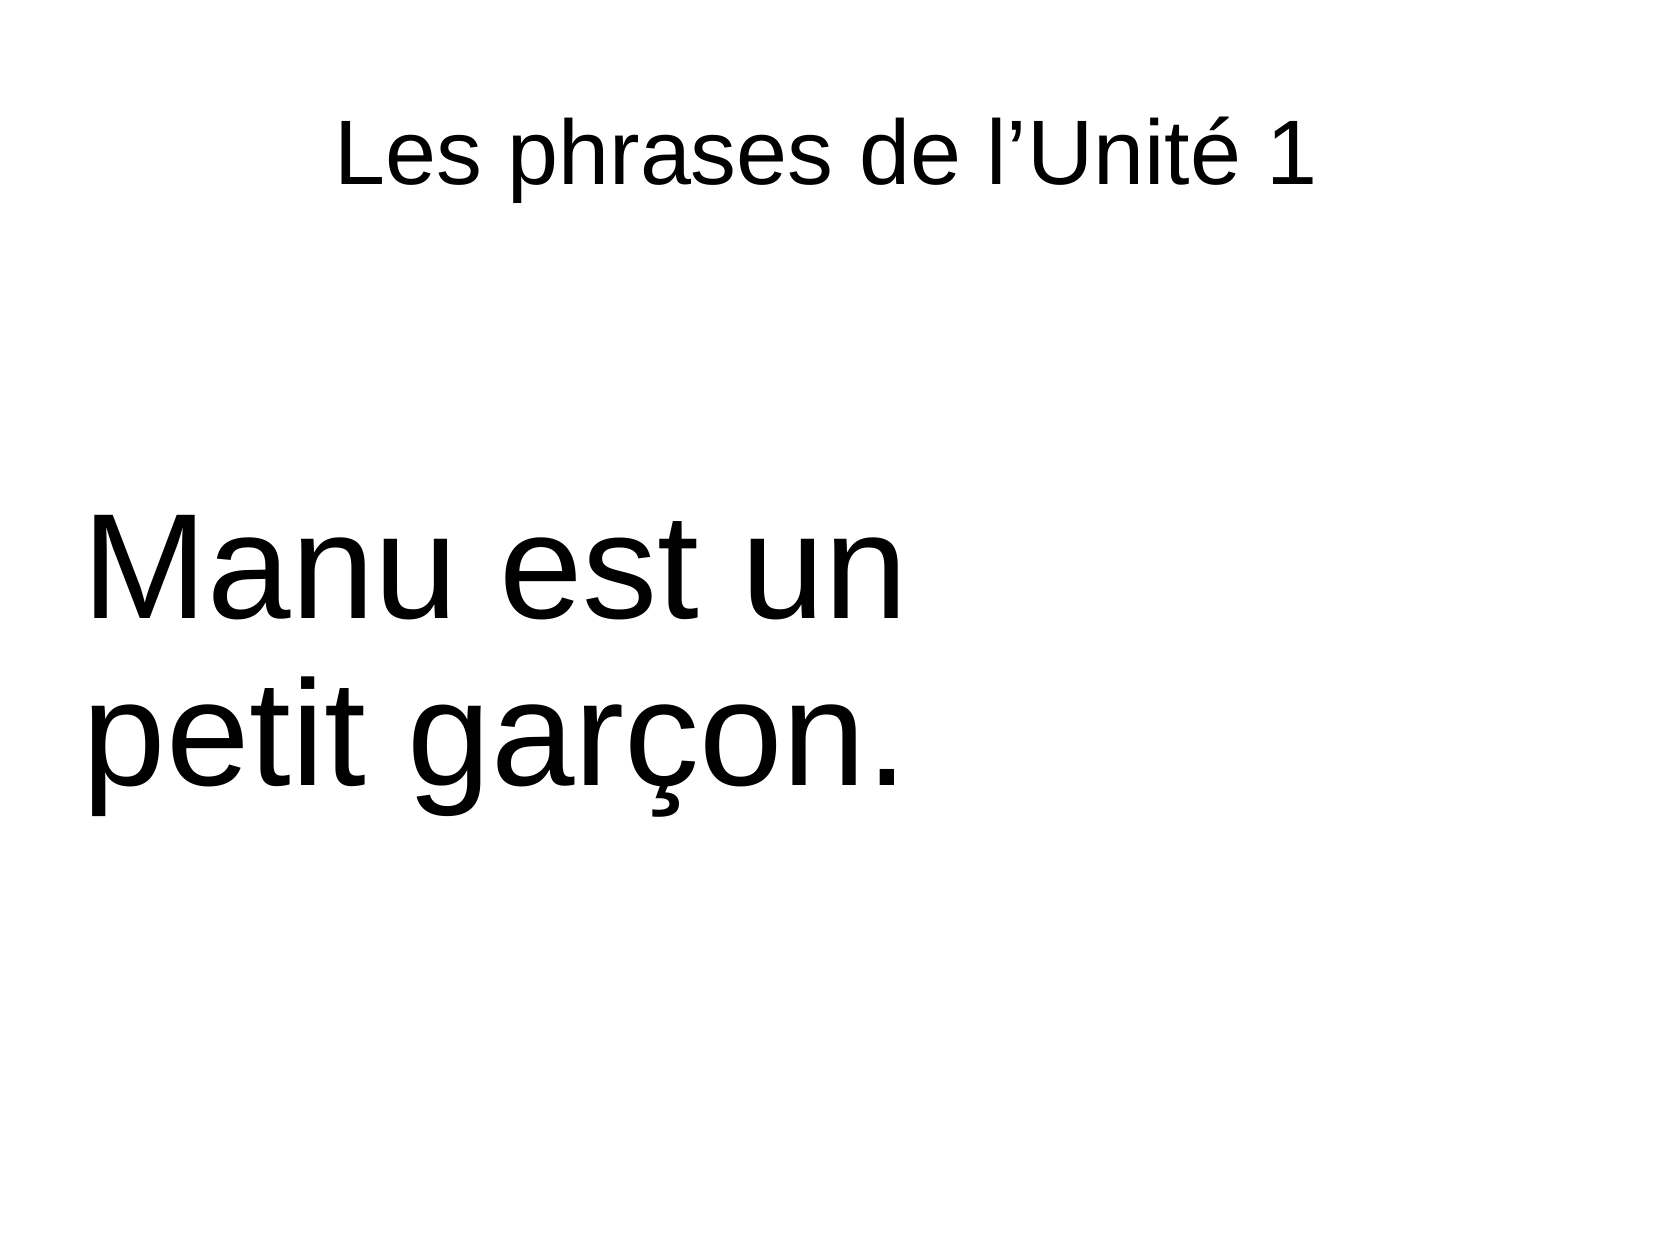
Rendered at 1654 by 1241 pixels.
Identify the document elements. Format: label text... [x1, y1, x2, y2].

title Les phrases de l’Unité 1 [82, 49, 1571, 257]
subtitle Manu est un petit garçon. [82, 290, 1571, 1010]
